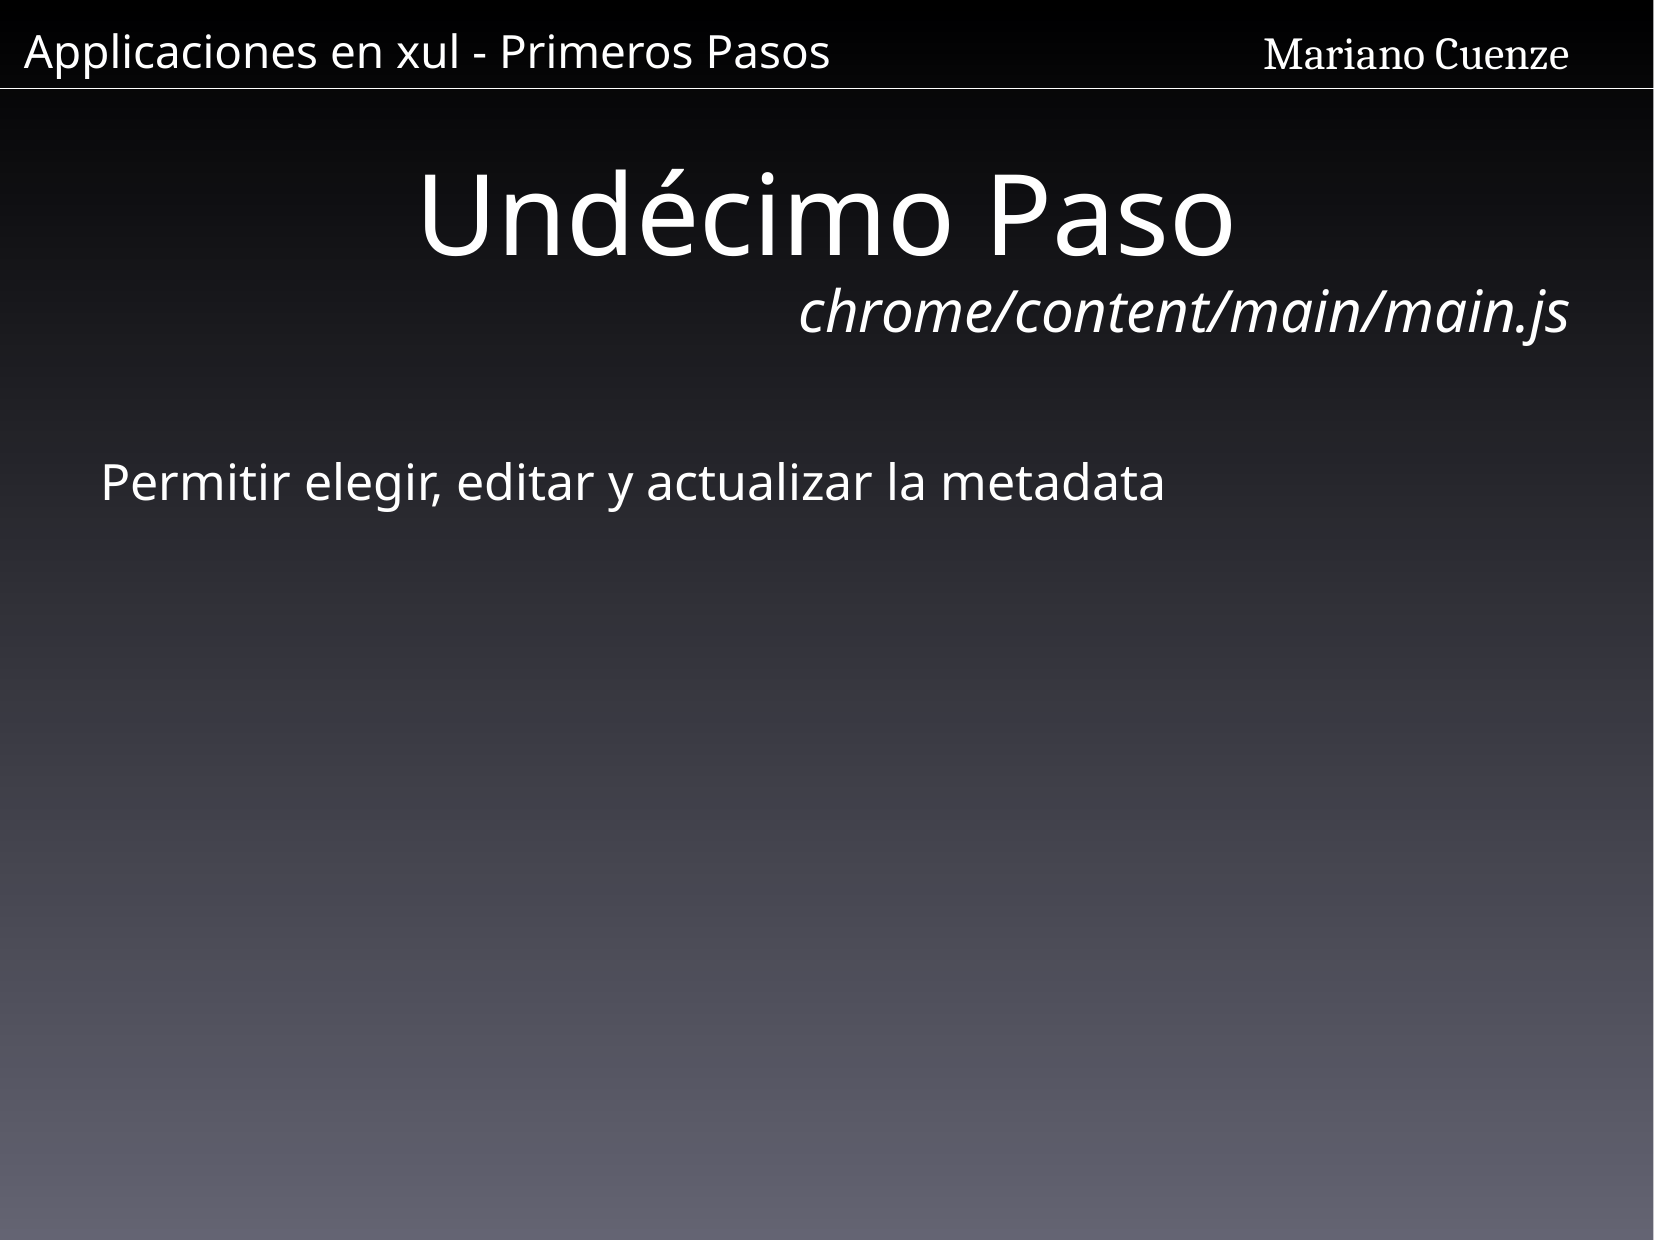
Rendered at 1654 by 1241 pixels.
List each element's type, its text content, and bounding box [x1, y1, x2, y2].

text_box Applicaciones en xul - Primeros Pasos [9, 11, 899, 80]
title chrome/content/main/main.js [82, 265, 1571, 355]
text_box Mariano Cuenze [1249, 20, 1648, 88]
title Undécimo Paso [82, 108, 1571, 265]
list Permitir elegir, editar y actualizar la metadata [82, 355, 1571, 1153]
